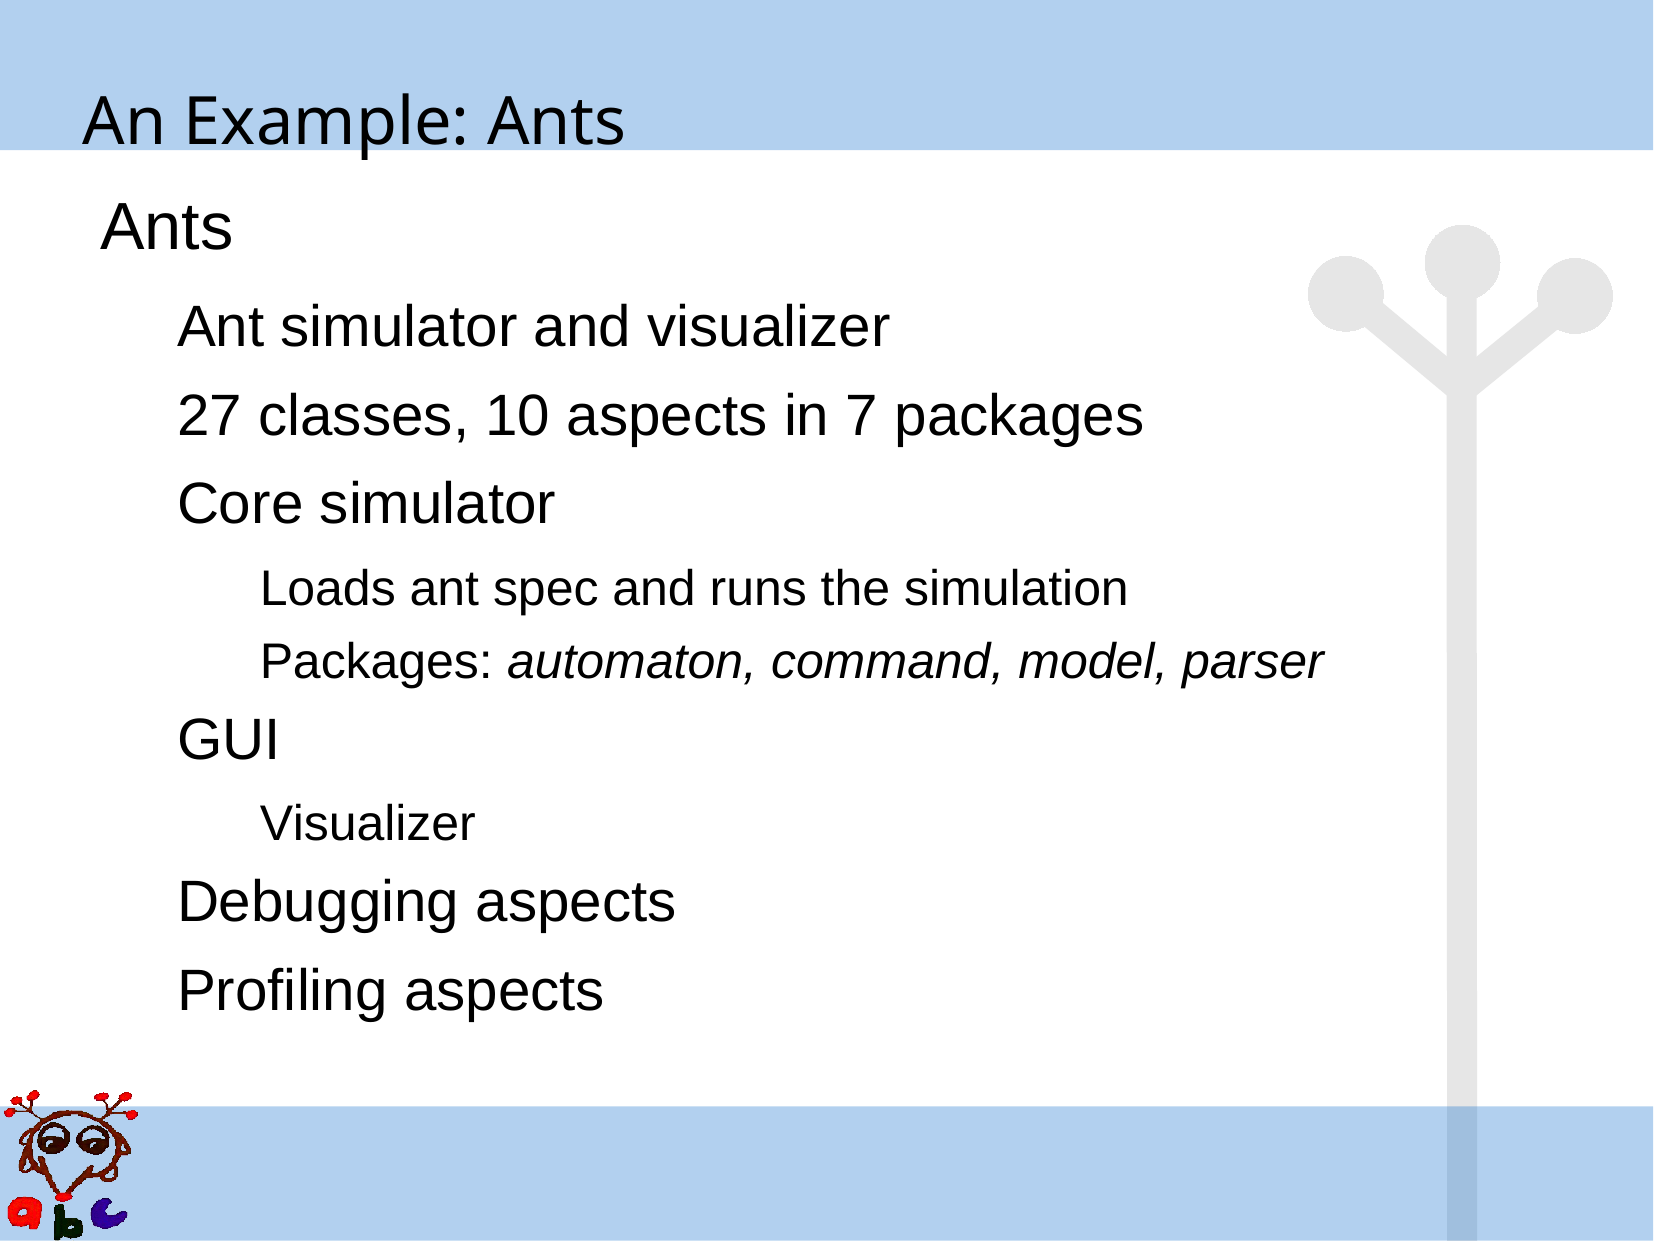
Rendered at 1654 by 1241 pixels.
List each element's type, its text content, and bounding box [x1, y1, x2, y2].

list Ants Ant simulator and visualizer 27 classes, 10 aspects in 7 packages Core simulator Loads ant spec and runs the simulation Packages: automaton, command, model, parser GUI Visualizer Debugging aspects Profiling aspects [82, 189, 1571, 1053]
picture [0, 1088, 139, 1241]
title An Example: Ants [82, 49, 1576, 188]
